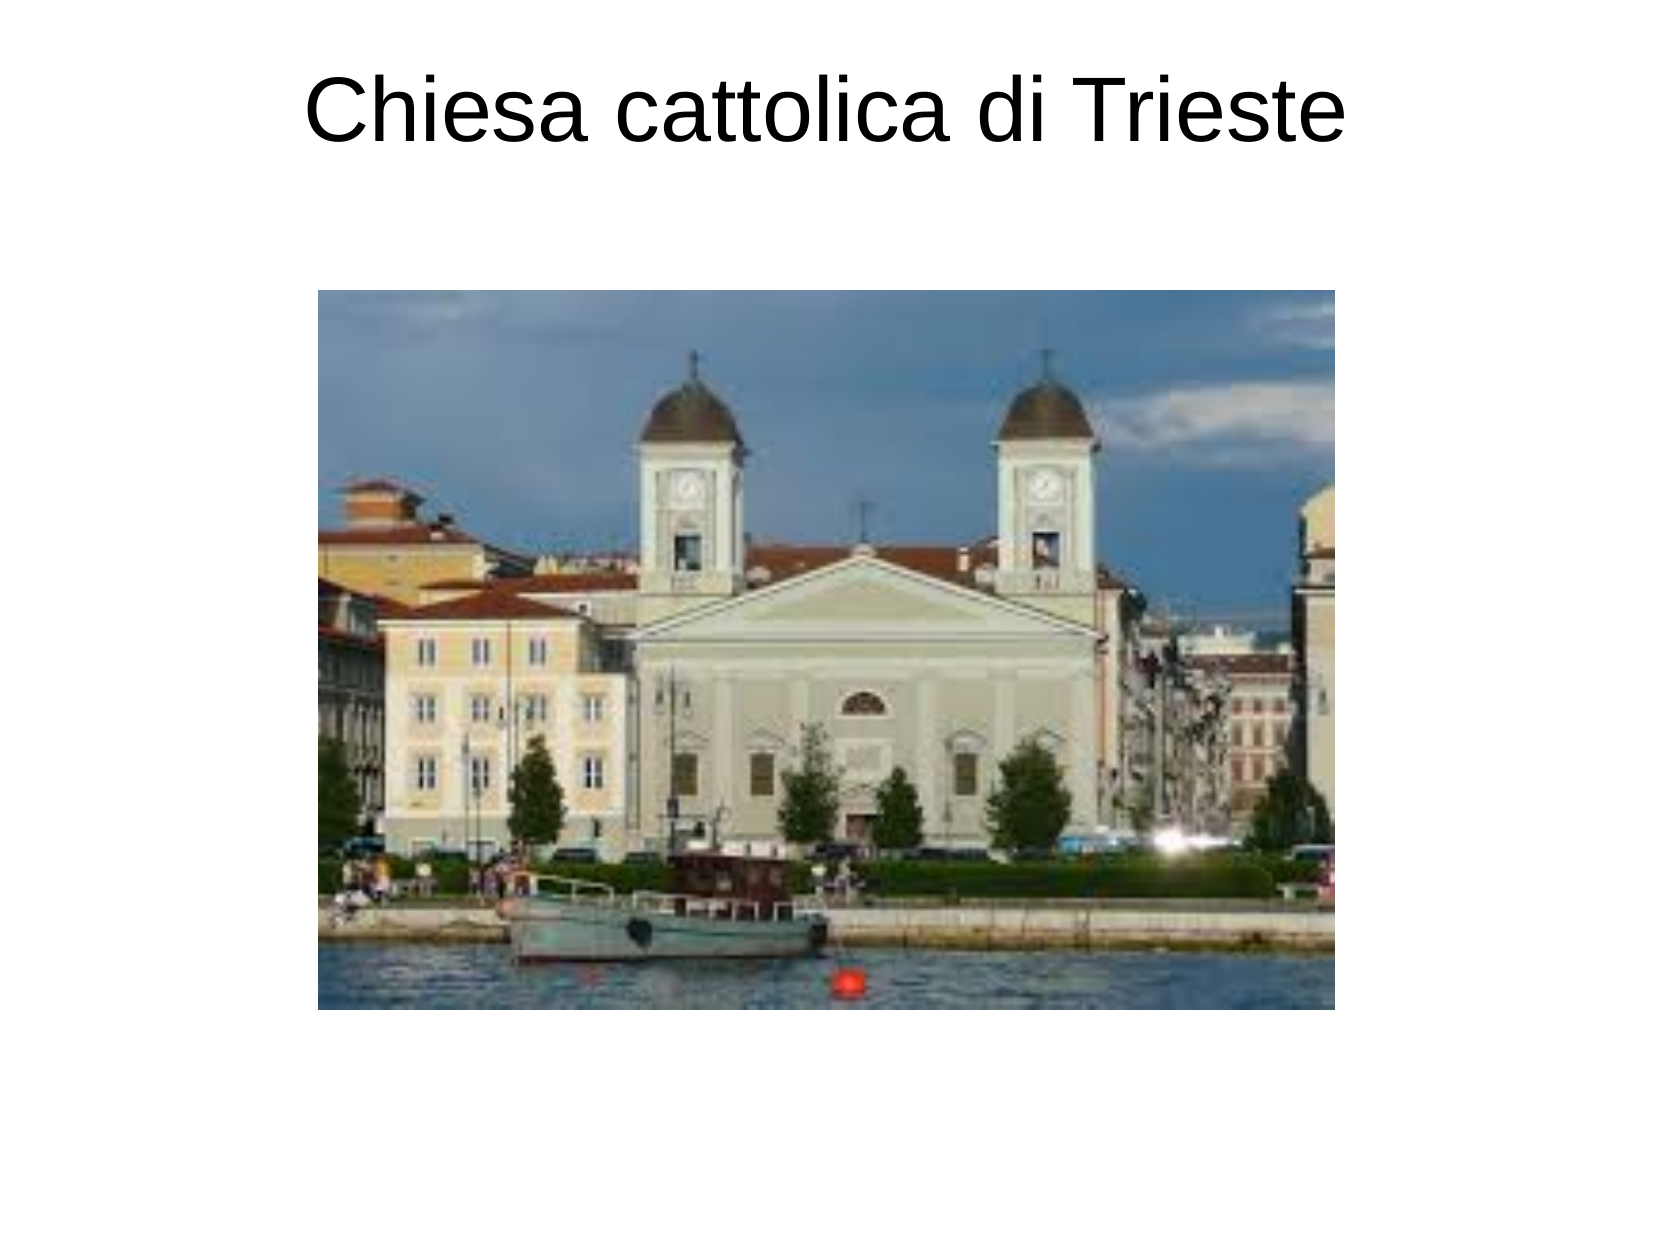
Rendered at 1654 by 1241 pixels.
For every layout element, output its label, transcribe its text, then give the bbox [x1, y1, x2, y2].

picture [318, 290, 1335, 1010]
title Chiesa cattolica di Trieste [82, 49, 1571, 257]
